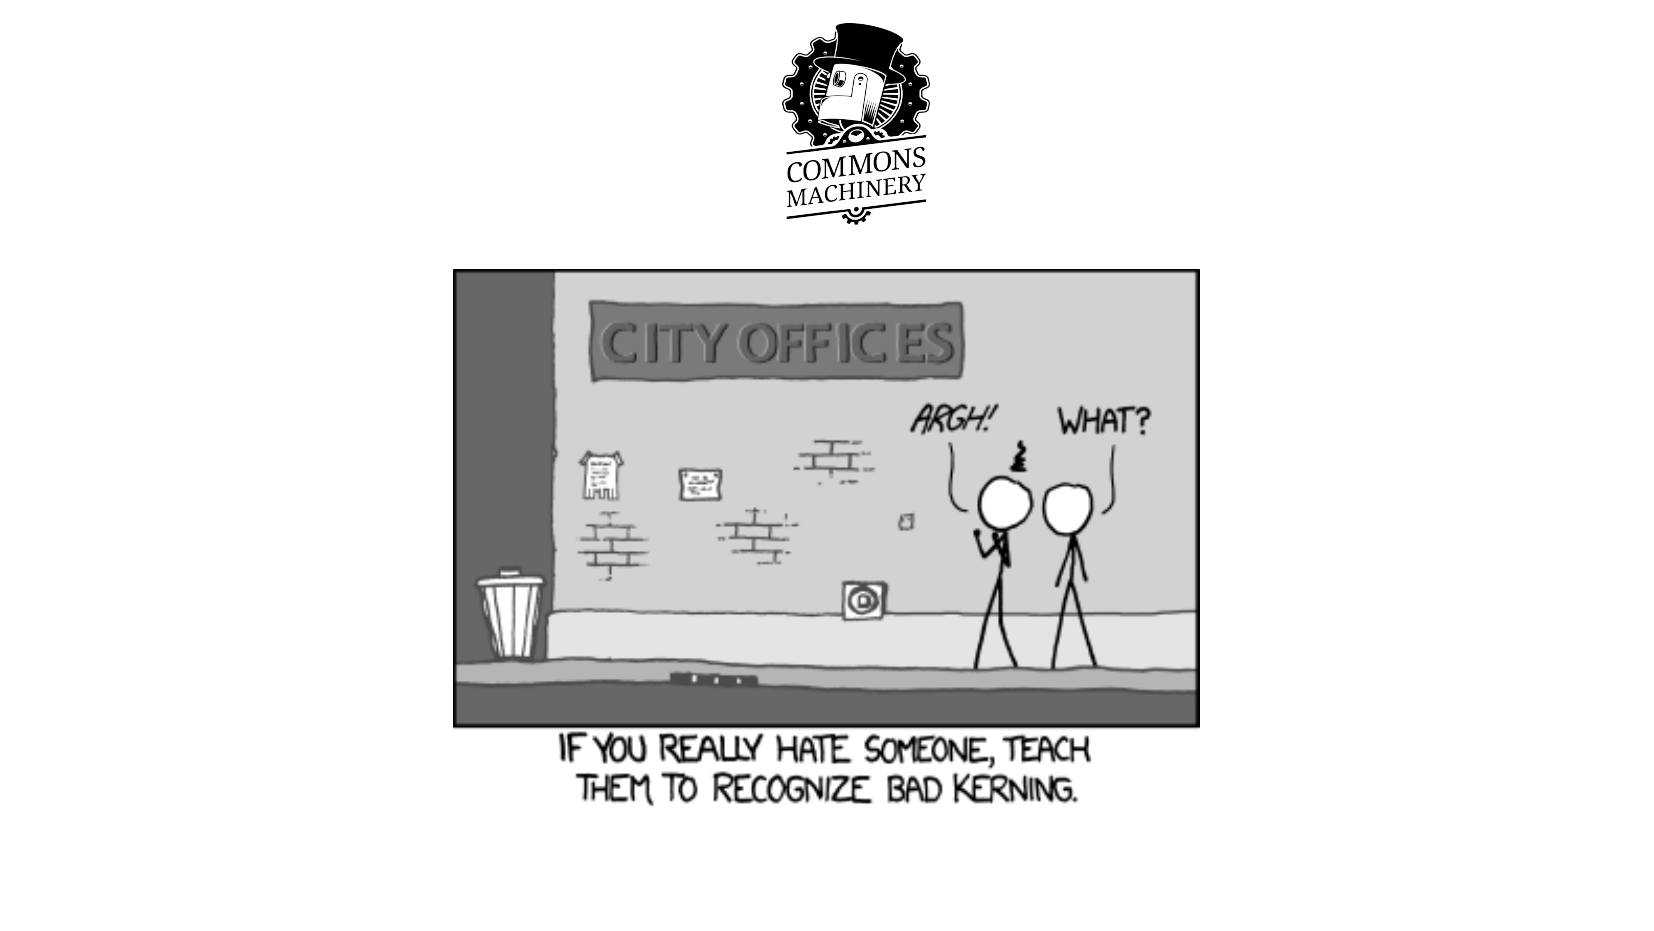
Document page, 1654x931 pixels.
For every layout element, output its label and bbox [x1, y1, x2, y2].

picture [453, 269, 1200, 810]
picture [782, 23, 930, 225]
